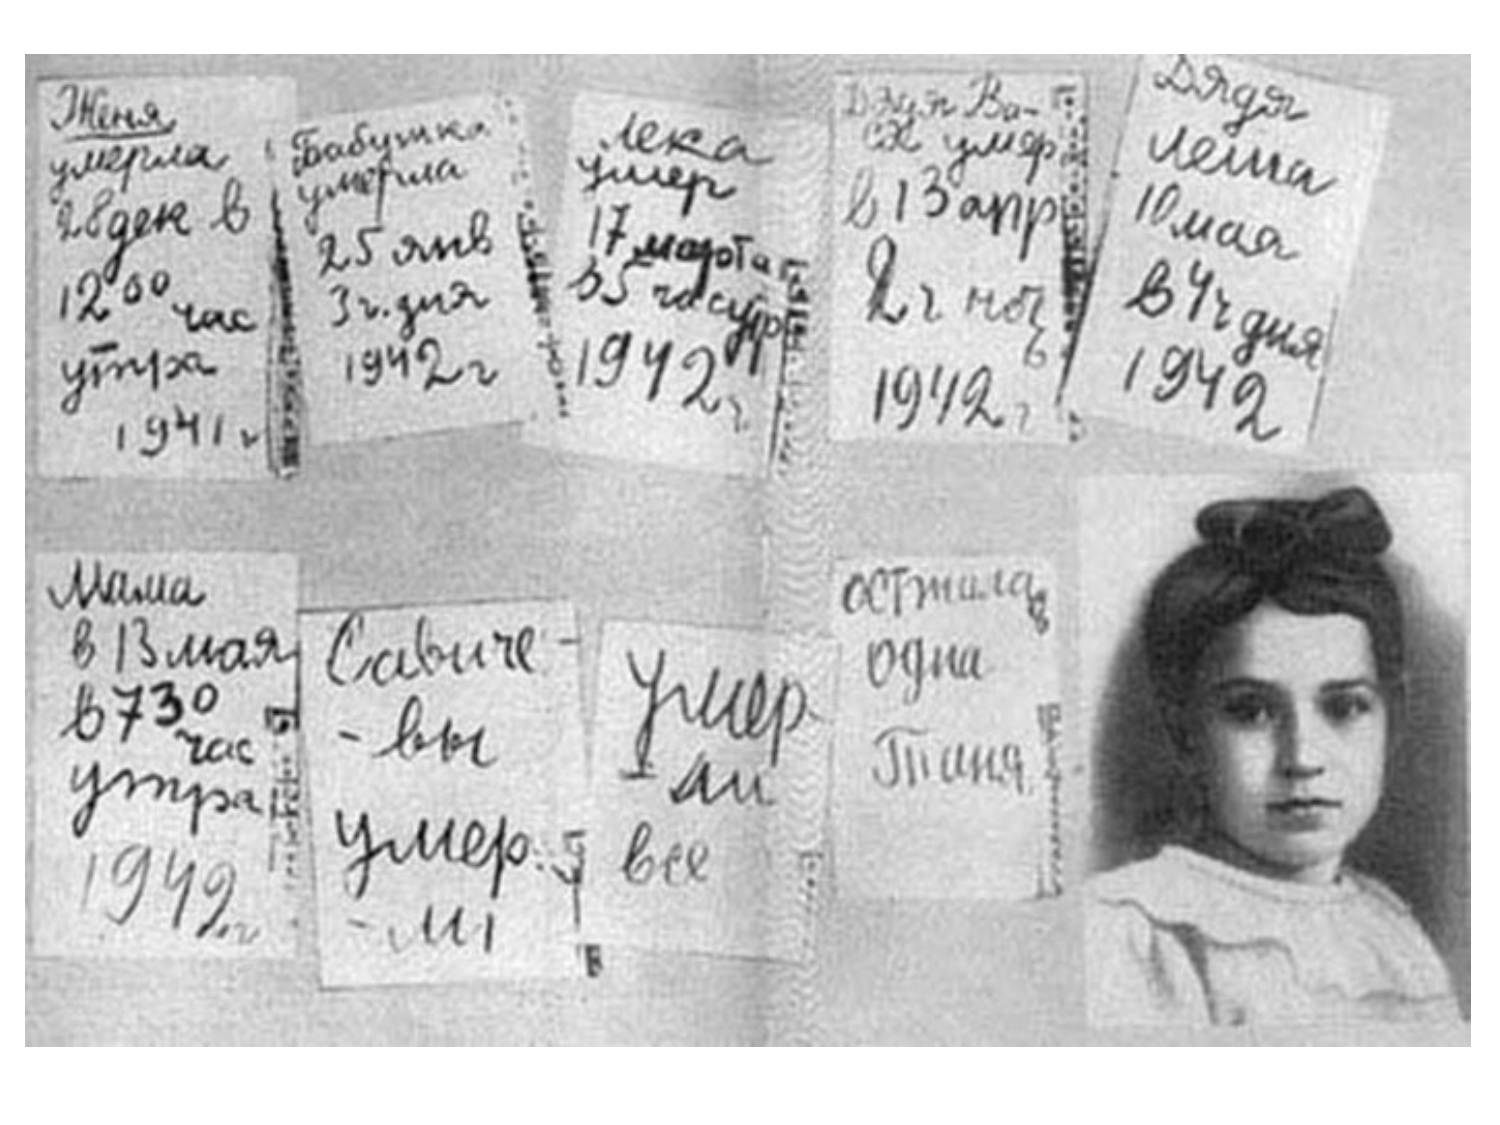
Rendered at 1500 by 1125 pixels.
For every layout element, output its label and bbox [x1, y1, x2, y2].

picture [25, 54, 1471, 1047]
